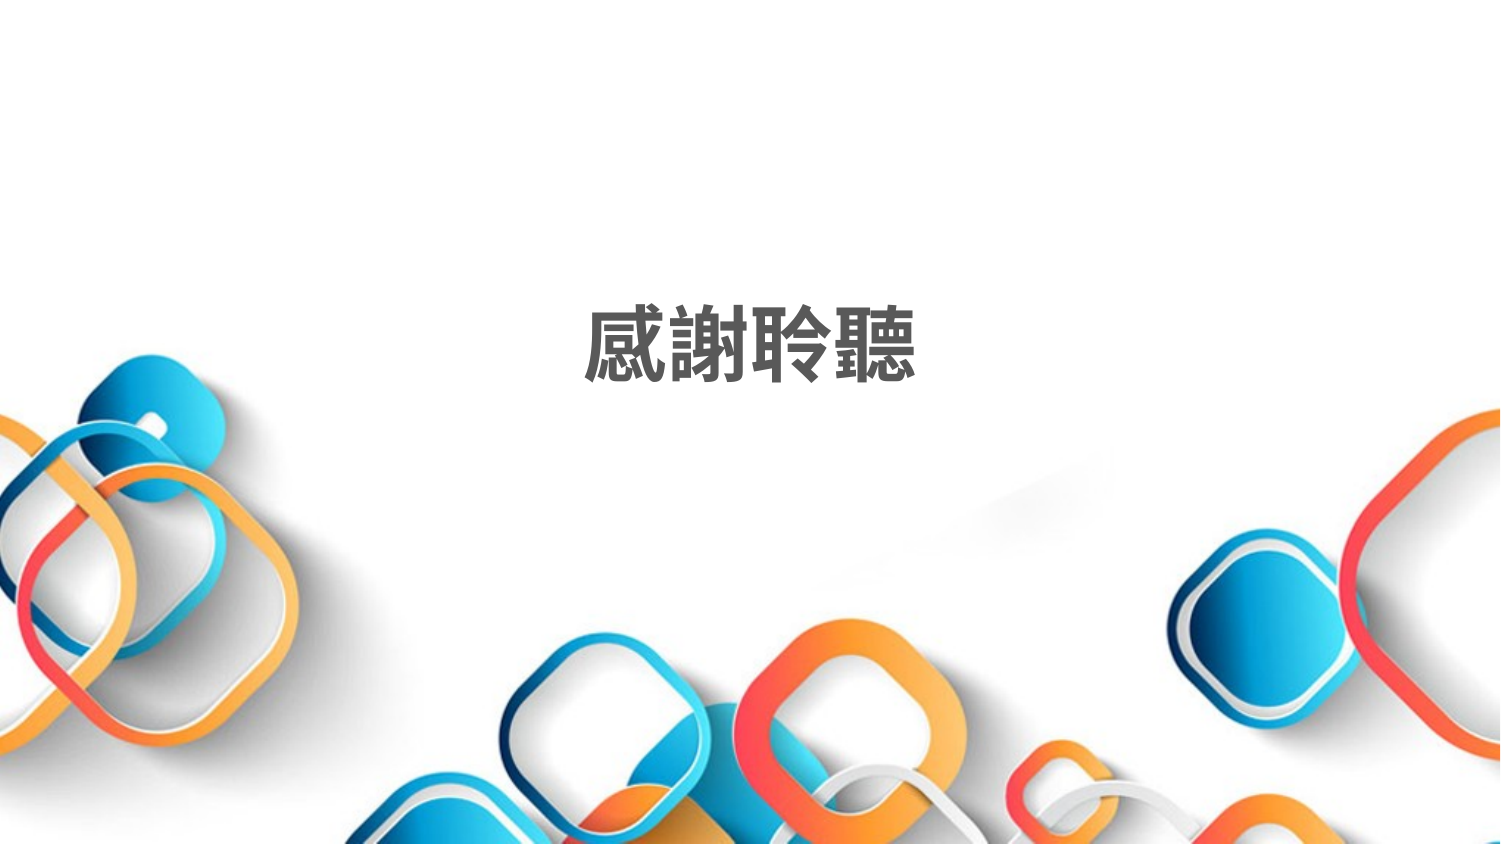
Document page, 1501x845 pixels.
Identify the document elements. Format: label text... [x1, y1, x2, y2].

picture [0, 0, 1501, 844]
text_box 感謝聆聽 [292, 292, 1208, 393]
